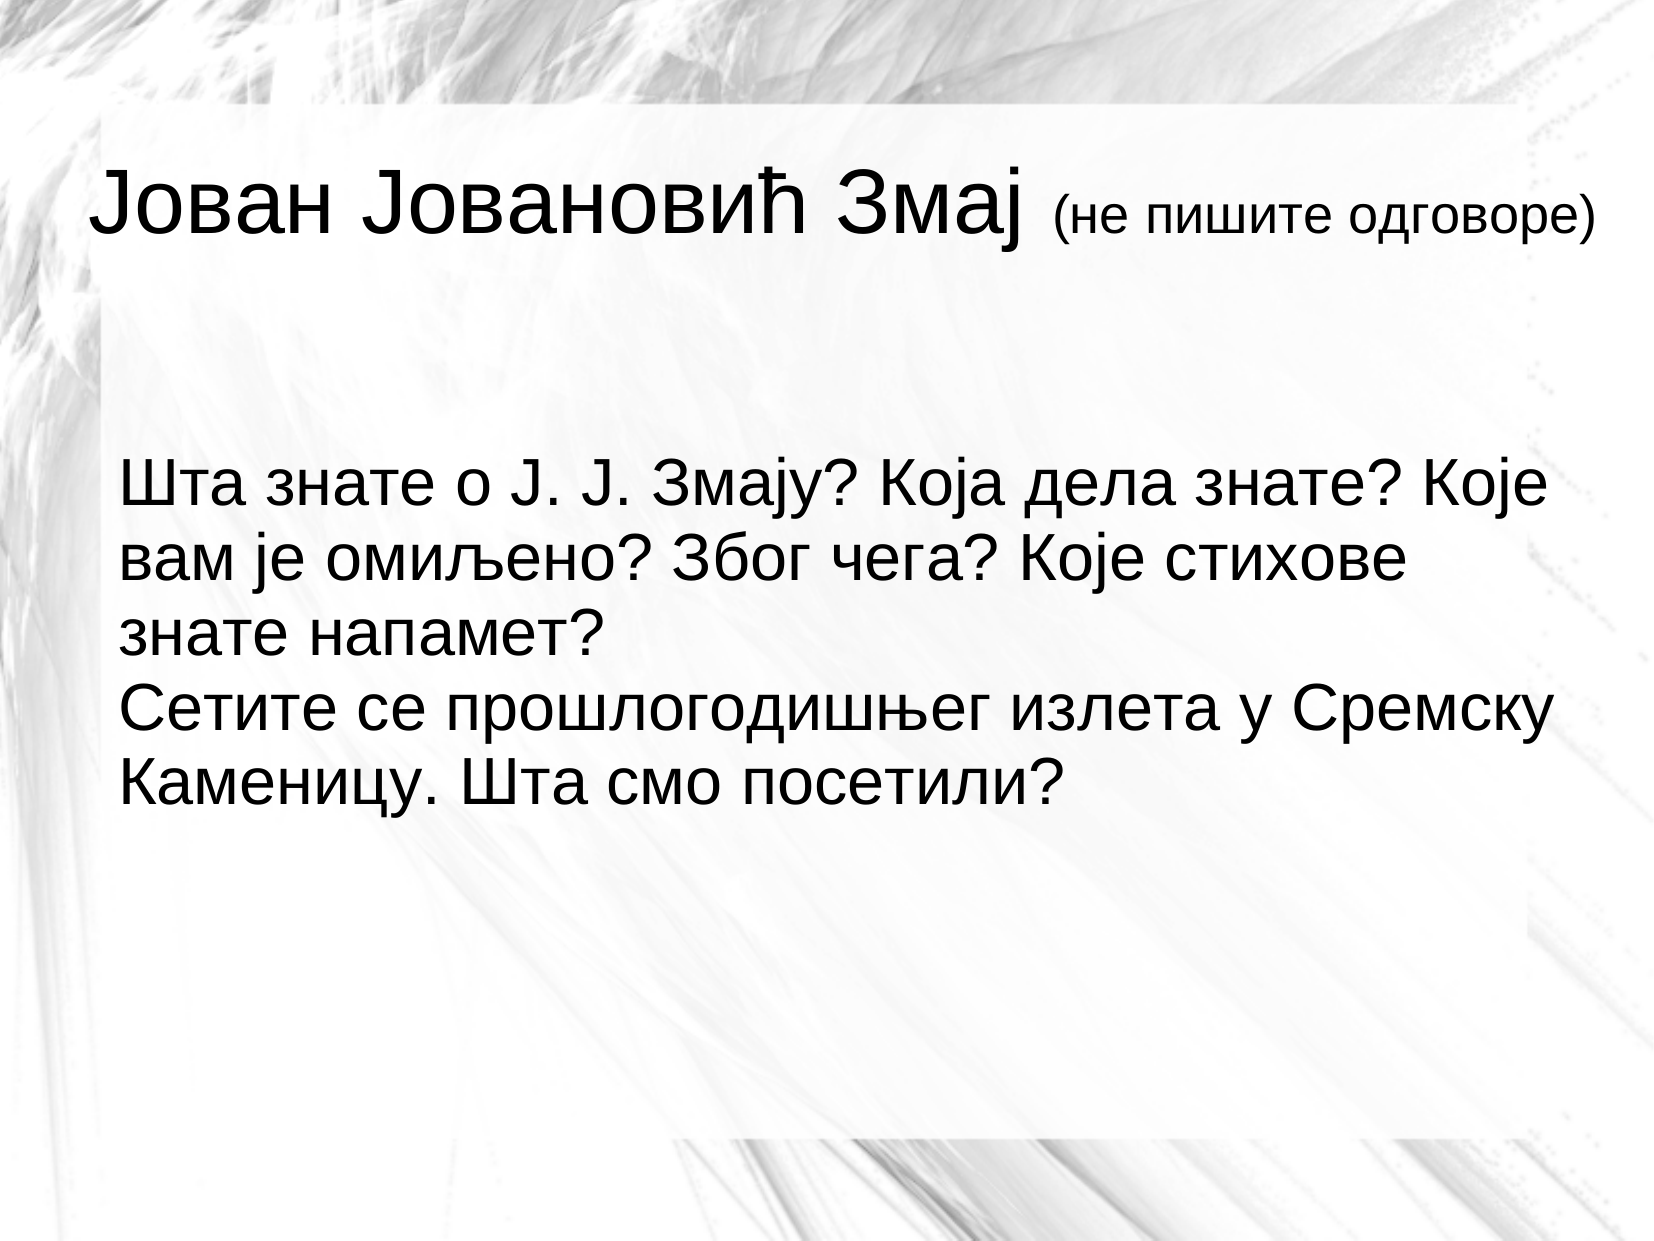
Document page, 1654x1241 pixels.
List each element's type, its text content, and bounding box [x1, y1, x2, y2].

title Јован Јовановић Змај (не пишите одговоре) [88, 118, 1625, 287]
picture [0, 0, 1654, 1241]
subtitle Шта знате о Ј. Ј. Змају? Која дела знате? Које вам је омиљено? Због чега? Које стихове знате напамет? Сетите се прошлогодишњег излета у Сремску Каменицу. Шта смо посетили? [118, 319, 1571, 945]
